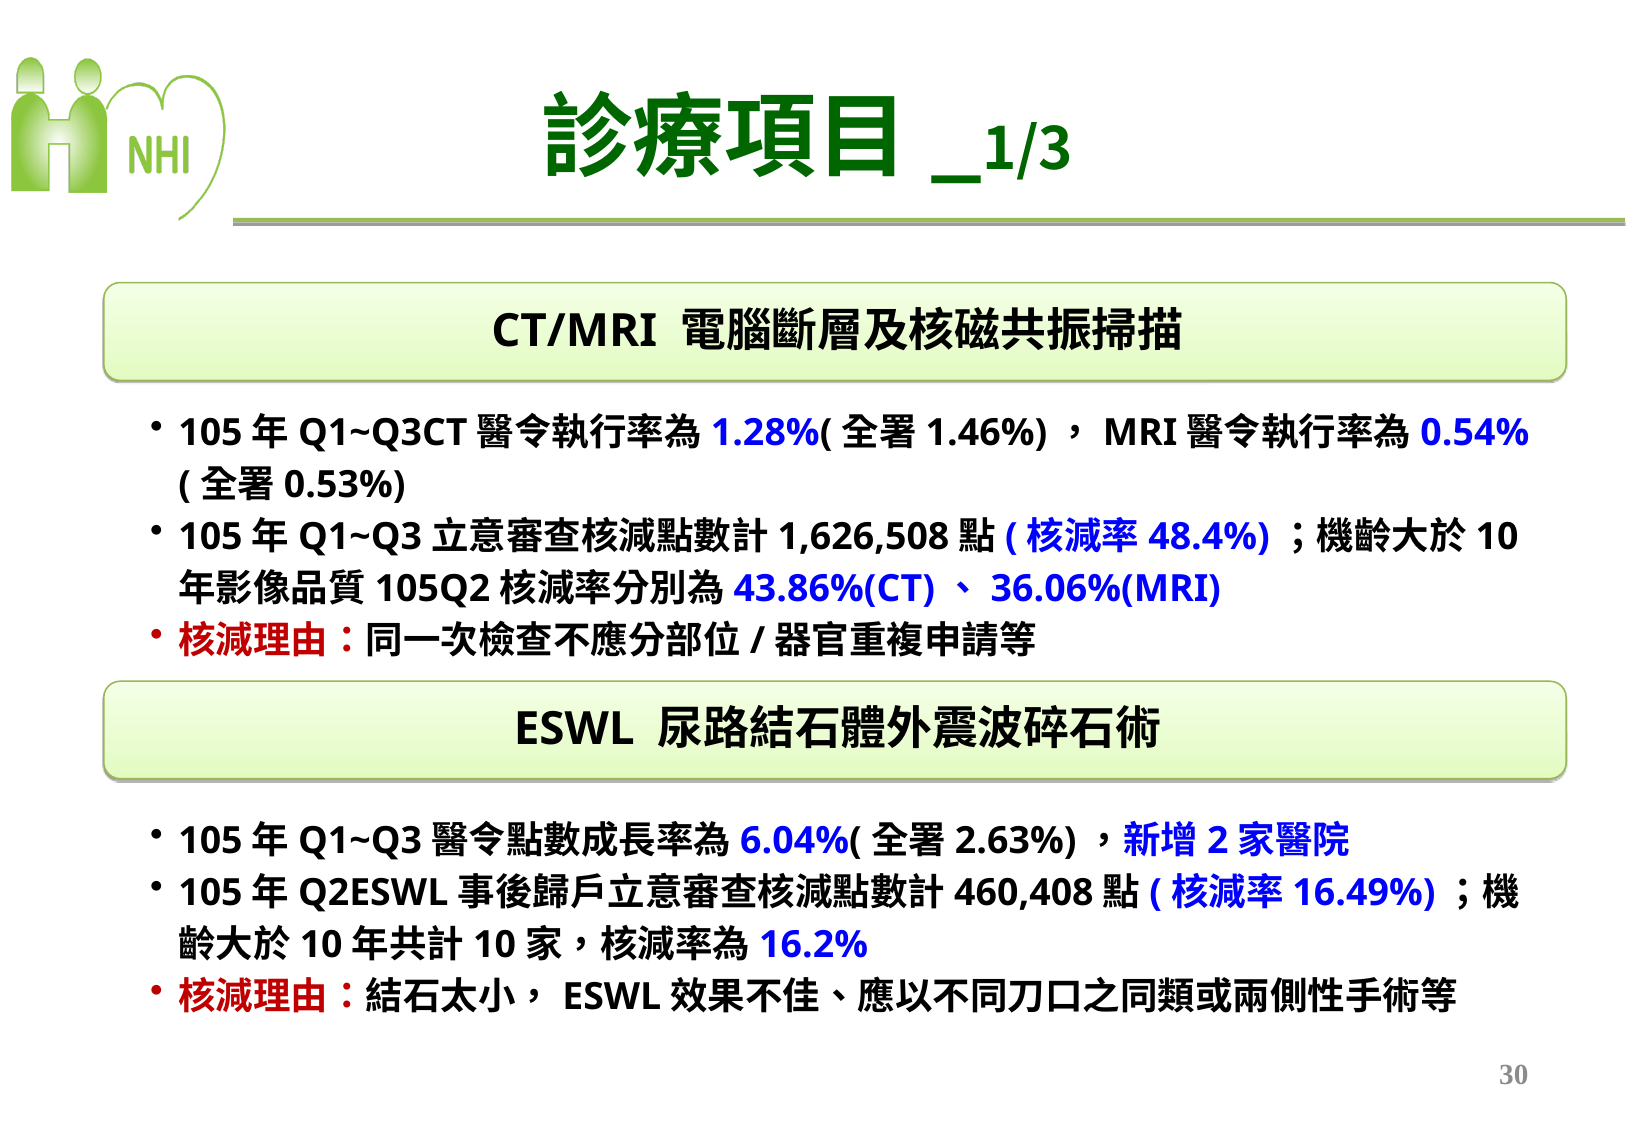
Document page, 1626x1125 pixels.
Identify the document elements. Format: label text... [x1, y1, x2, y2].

picture [0, 42, 233, 233]
text_box 105年Q1~Q3醫令點數成長率為6.04%(全署2.63%)，新增2家醫院 105年Q2ESWL事後歸戶立意審查核減點數計460,408點(核減率16.49%)；機齡大於10年共計10家，核減率為16.2% 核減理由：結石太小，ESWL效果不佳、應以不同刀口之同類或兩側性手術等 [103, 804, 1567, 1022]
slide_number <編號> [1164, 1042, 1544, 1103]
title 診療項目_1/3 [81, 45, 1534, 220]
text_box ESWL 尿路結石體外震波碎石術 [103, 681, 1567, 779]
text_box CT/MRI 電腦斷層及核磁共振掃描 [103, 282, 1567, 380]
text_box 105年Q1~Q3CT醫令執行率為1.28%(全署1.46%)，MRI醫令執行率為0.54%(全署0.53%) 105年Q1~Q3立意審查核減點數計1,626,508點(核減率48.4%)；機齡大於10年影像品質105Q2核減率分別為43.86%(CT)、36.06%(MRI) 核減理由：同一次檢查不應分部位/器官重複申請等 [103, 380, 1567, 682]
